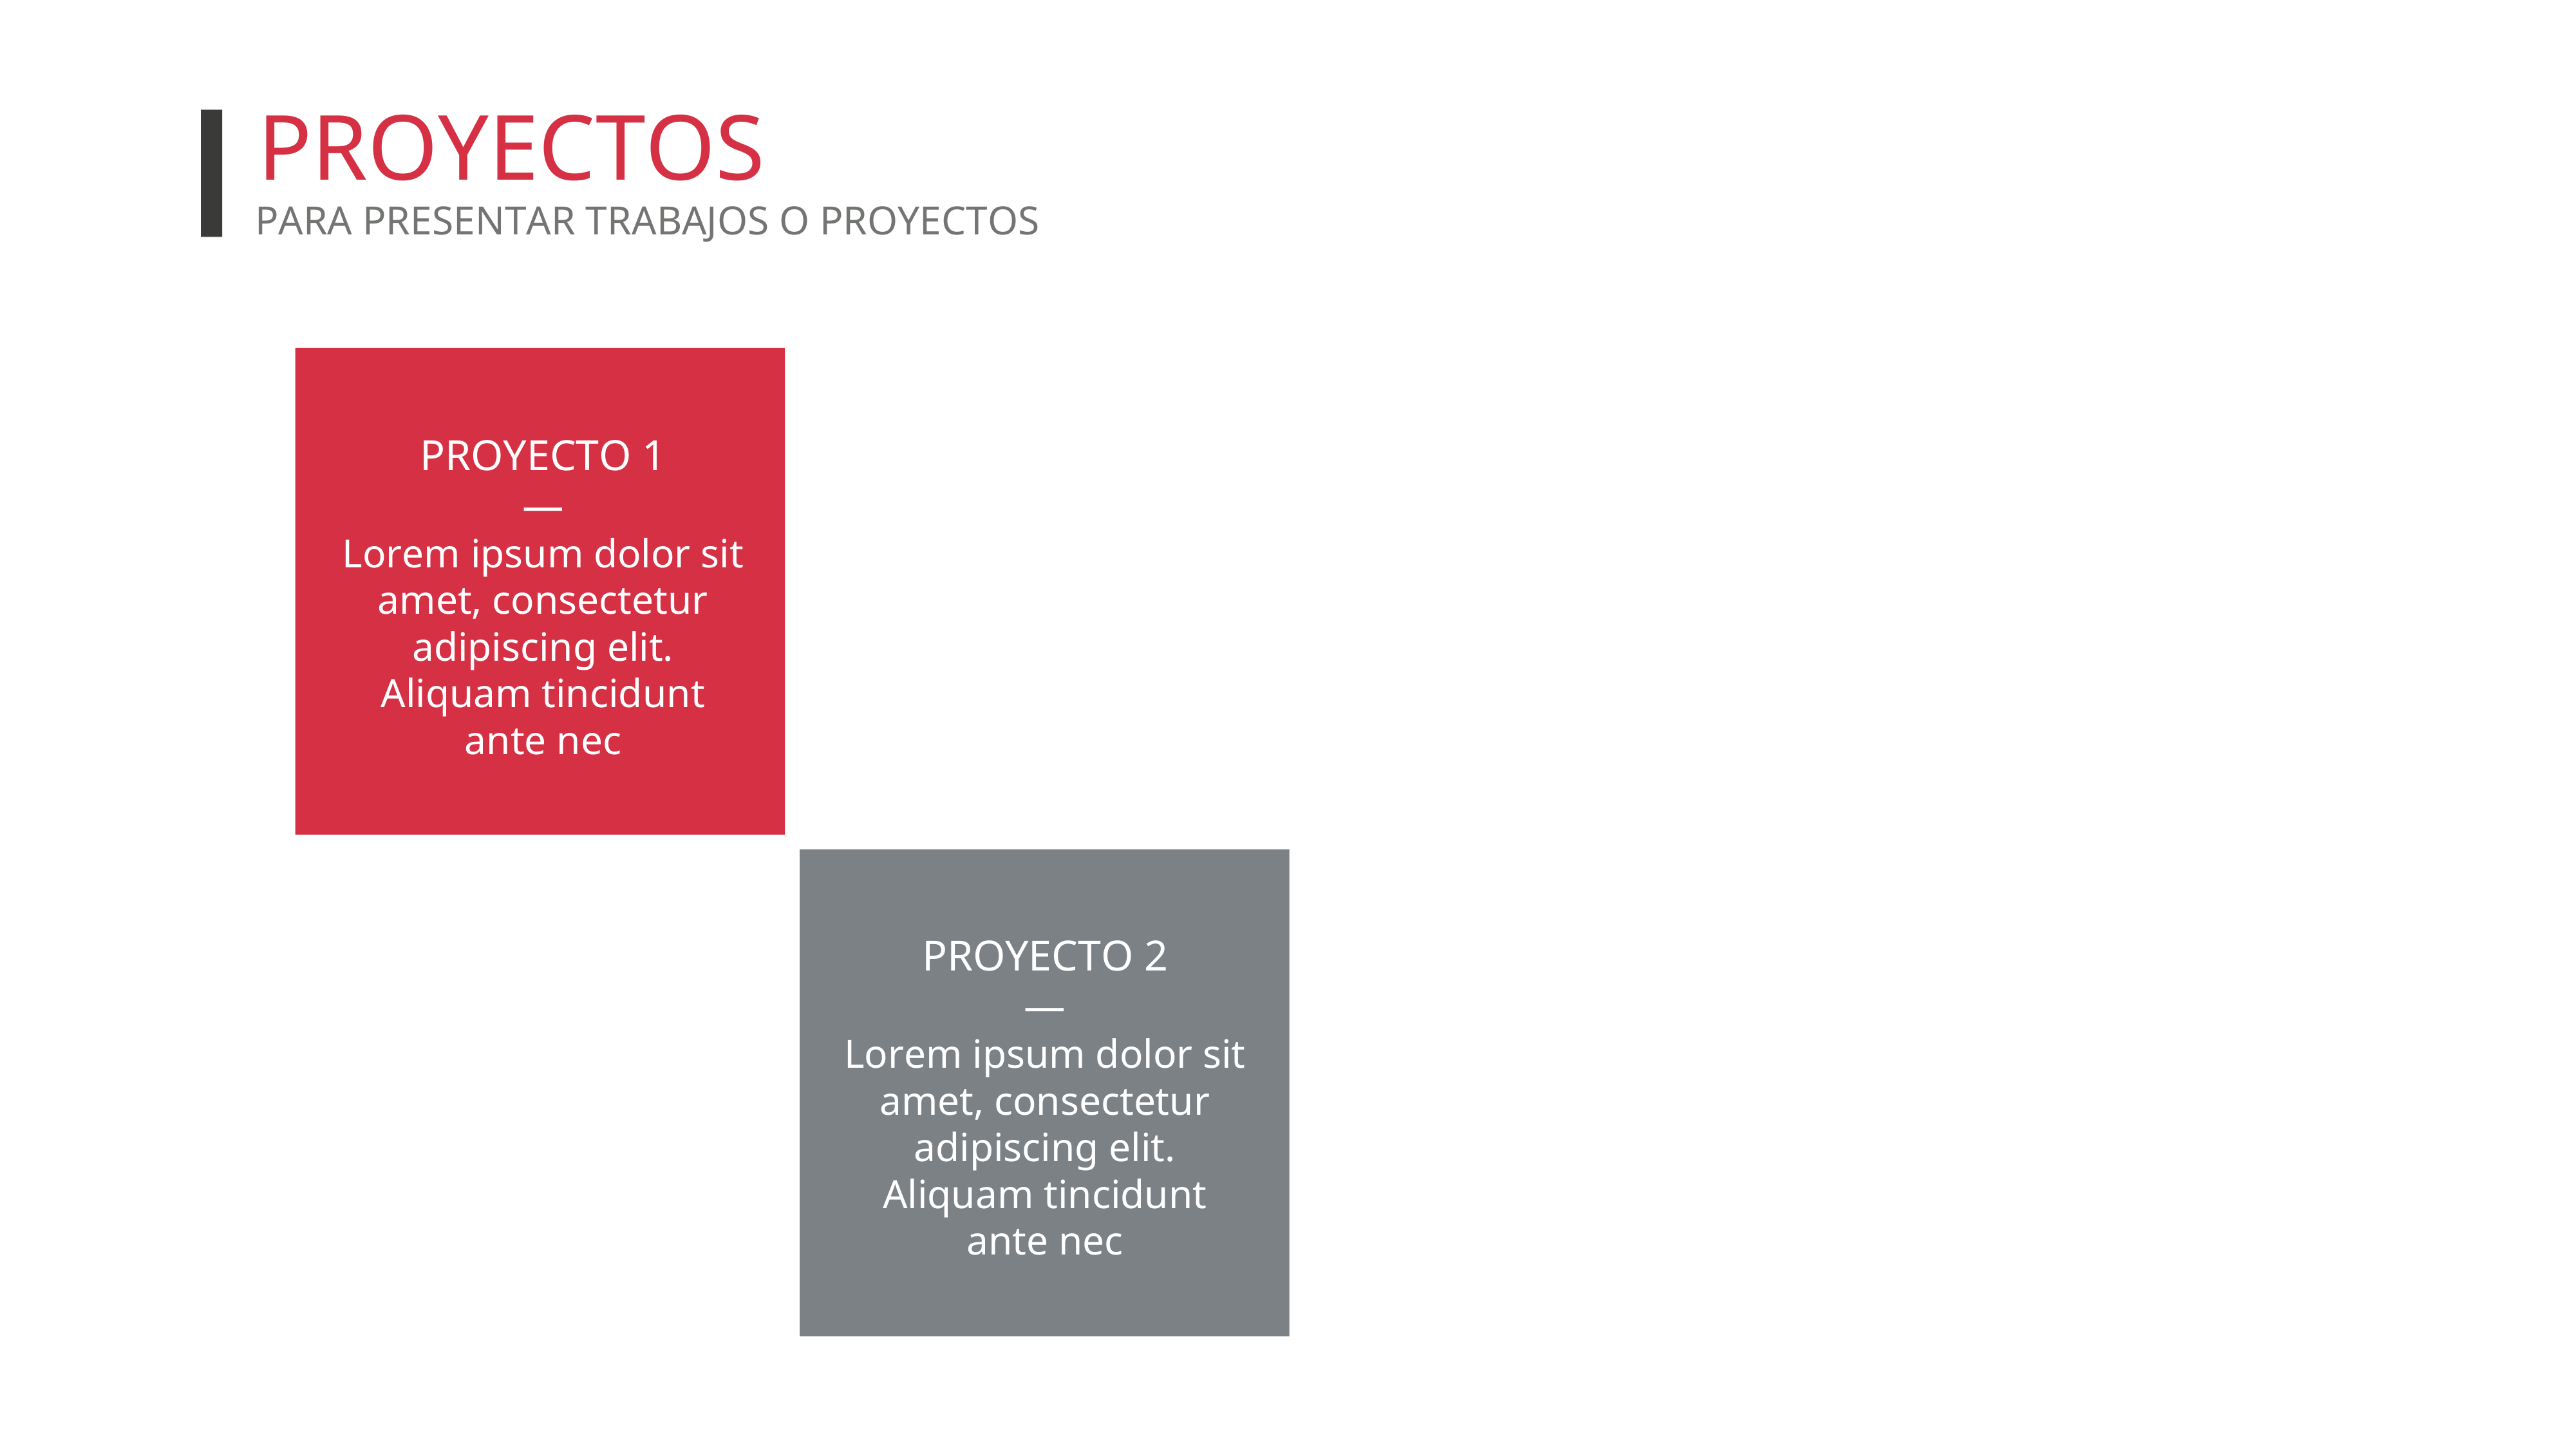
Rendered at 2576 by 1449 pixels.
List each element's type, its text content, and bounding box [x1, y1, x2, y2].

text_box PROYECTOS [248, 85, 2402, 204]
text_box PARA PRESENTAR TRABAJOS O PROYECTOS [245, 191, 2400, 247]
text_box [295, 348, 785, 835]
text_box PROYECTO 2 — Lorem ipsum dolor sit amet, consectetur adipiscing elit. Aliquam tincidunt ante nec [829, 924, 1261, 1268]
text_box [800, 849, 1290, 1337]
text_box PROYECTO 1 — Lorem ipsum dolor sit amet, consectetur adipiscing elit. Aliquam tincidunt ante nec [328, 424, 758, 767]
text_box [201, 109, 223, 237]
